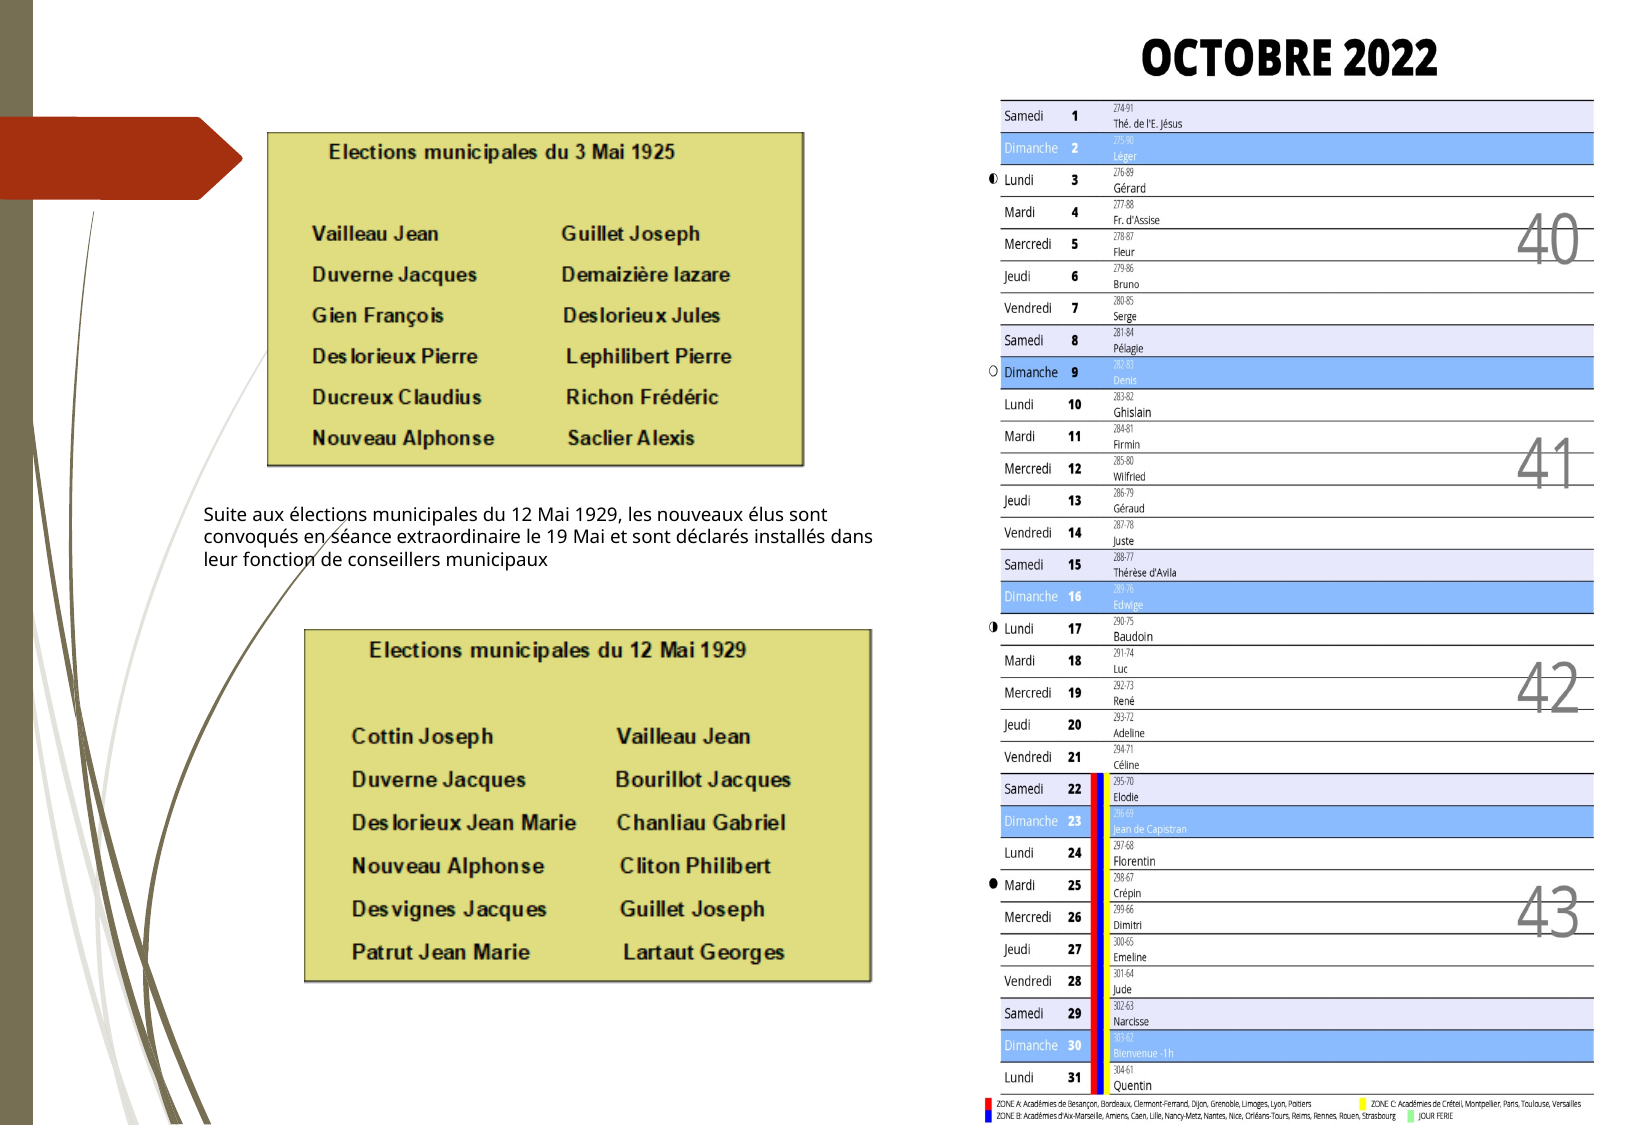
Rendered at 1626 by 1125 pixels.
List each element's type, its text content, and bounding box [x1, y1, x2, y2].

picture [304, 629, 879, 987]
text_box Suite aux élections municipales du 12 Mai 1929, les nouveaux élus sont convoqués en séance extraordinaire le 19 Mai et sont déclarés installés dans leur fonction de conseillers municipaux [188, 495, 899, 579]
picture [953, 0, 1625, 1125]
picture [267, 132, 811, 471]
